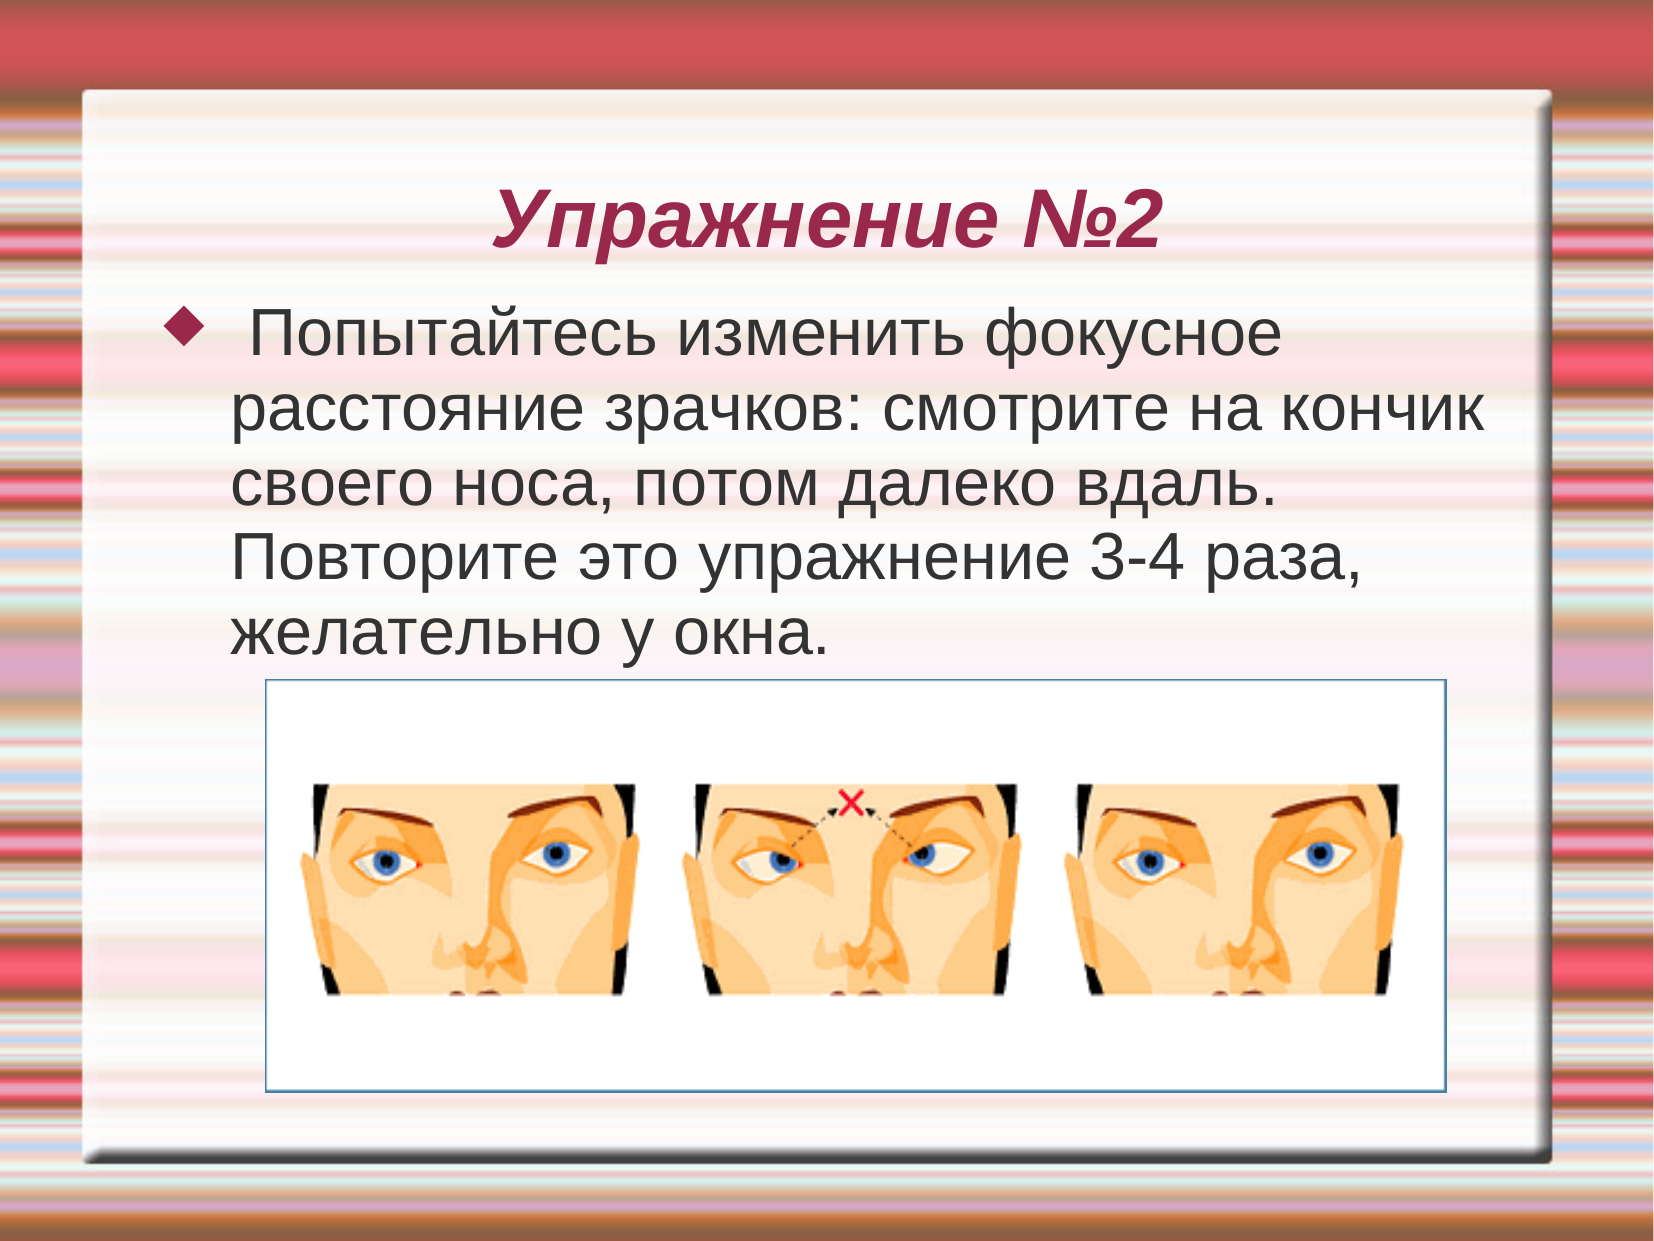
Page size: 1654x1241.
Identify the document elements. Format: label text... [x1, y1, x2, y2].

title Упражнение №2 [121, 122, 1534, 315]
list Попытайтесь изменить фокусное расстояние зрачков: смотрите на кончик своего носа, потом далеко вдаль. Повторите это упражнение 3-4 раза, желательно у окна. [147, 295, 1506, 847]
picture [0, 0, 1654, 1241]
